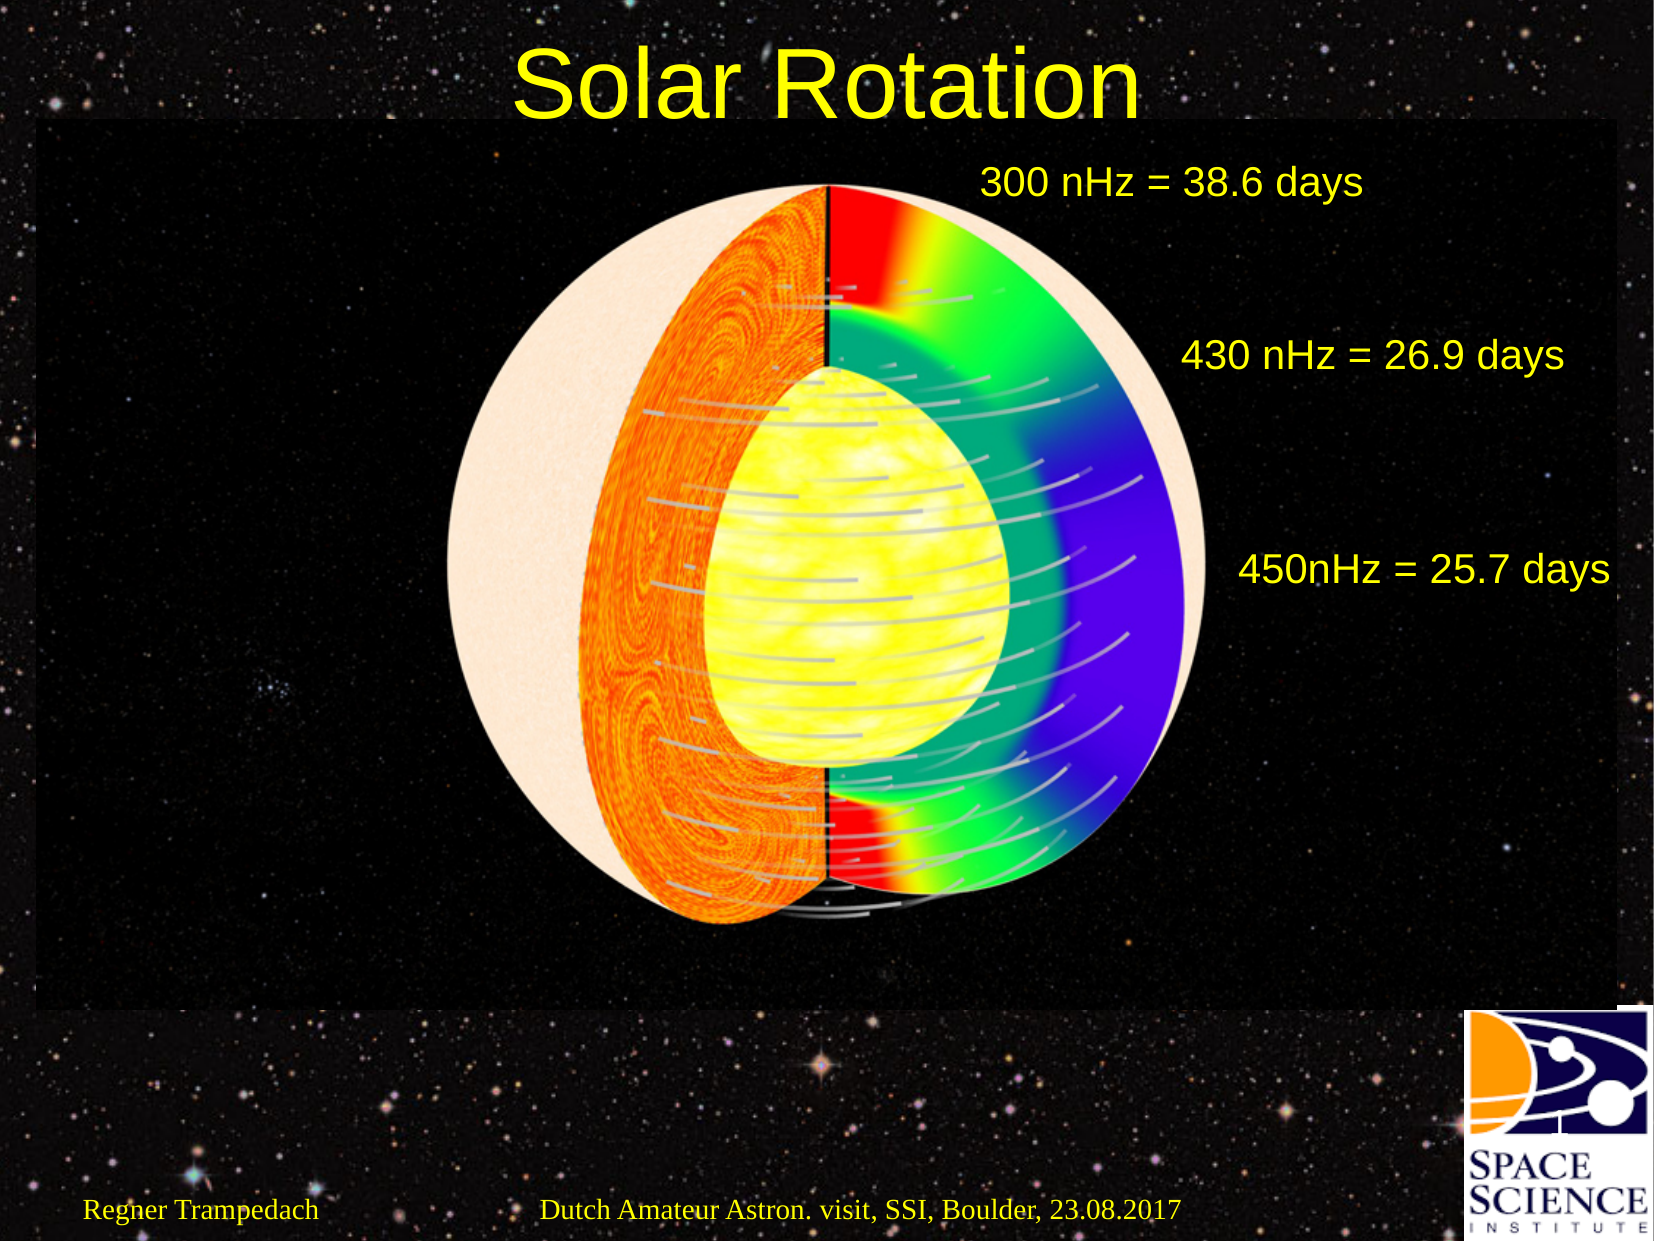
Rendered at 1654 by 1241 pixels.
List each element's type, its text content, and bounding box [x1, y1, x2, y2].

title Solar Rotation [82, 2, 1571, 119]
picture [0, 0, 1654, 1241]
